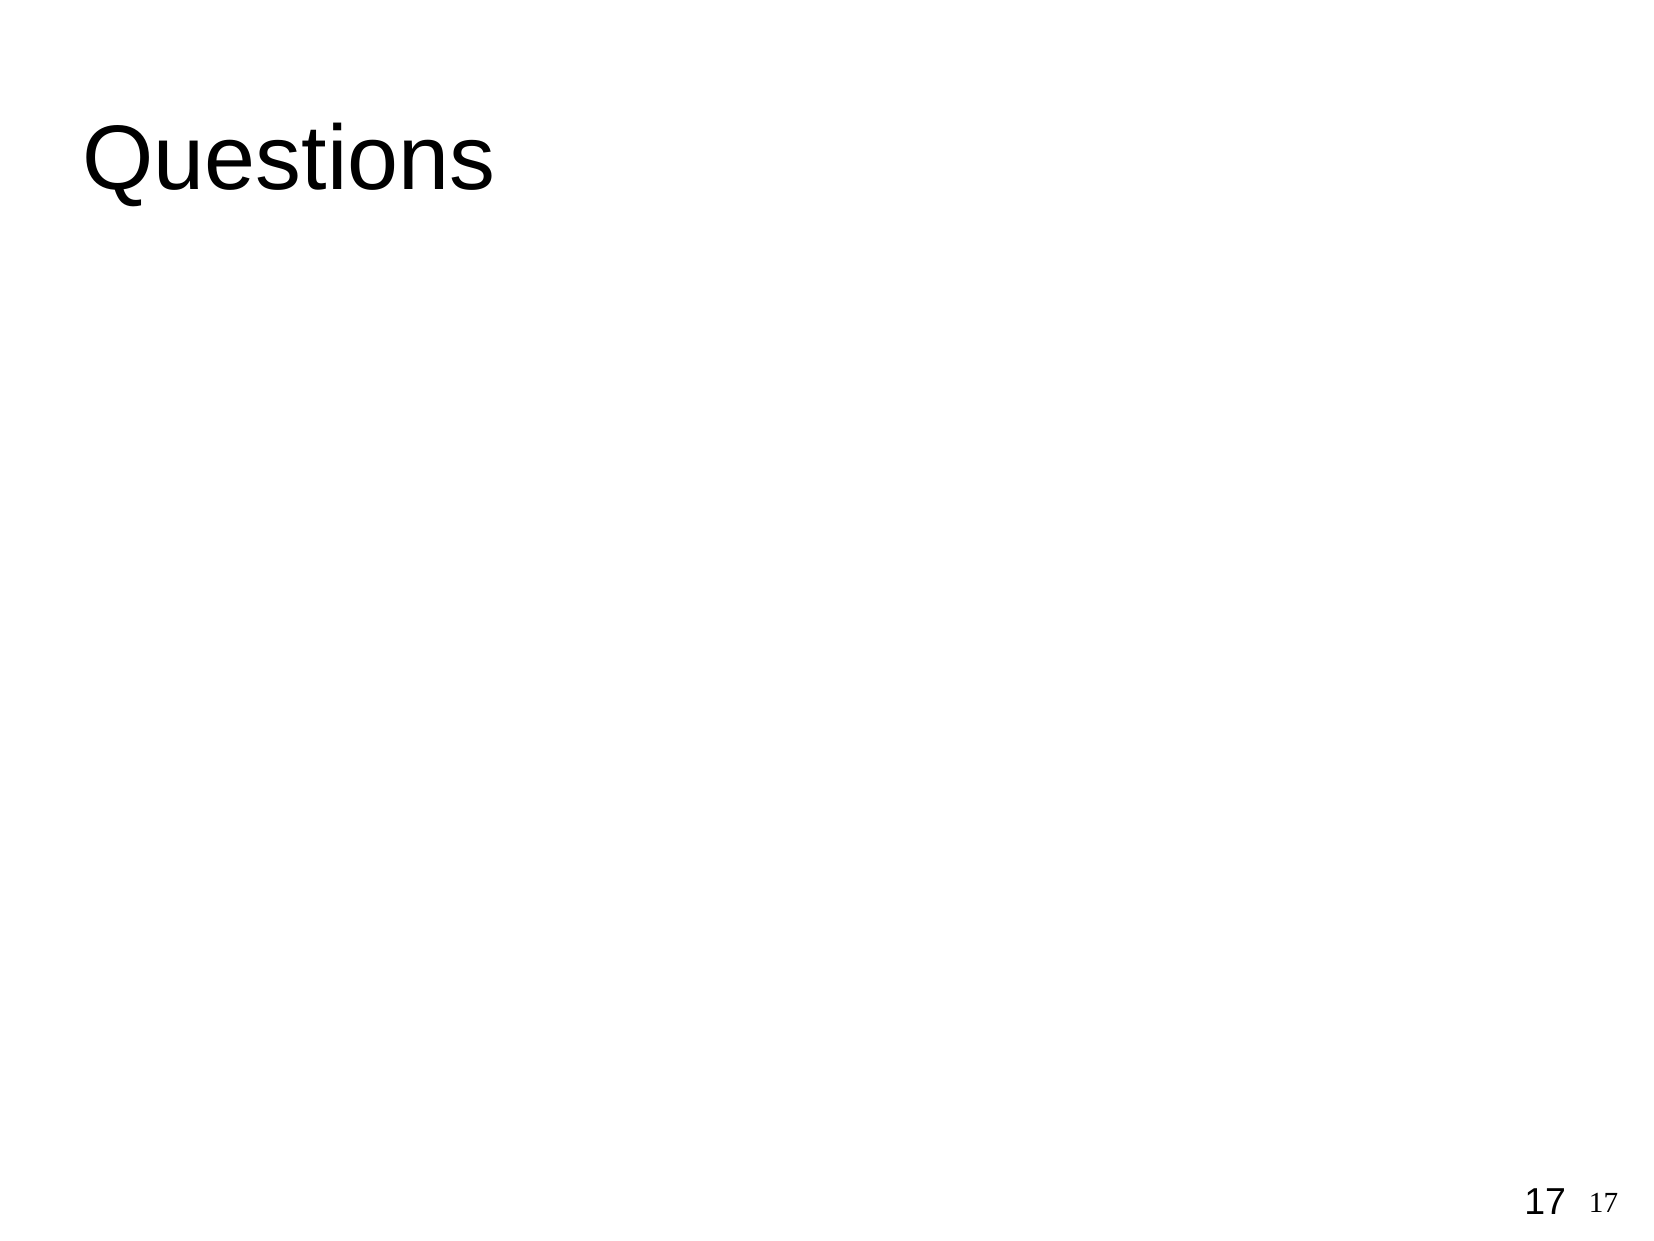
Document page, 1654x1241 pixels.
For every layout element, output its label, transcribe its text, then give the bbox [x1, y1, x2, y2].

slide_number <number> [1589, 1182, 1633, 1221]
title Questions [82, 49, 1571, 257]
